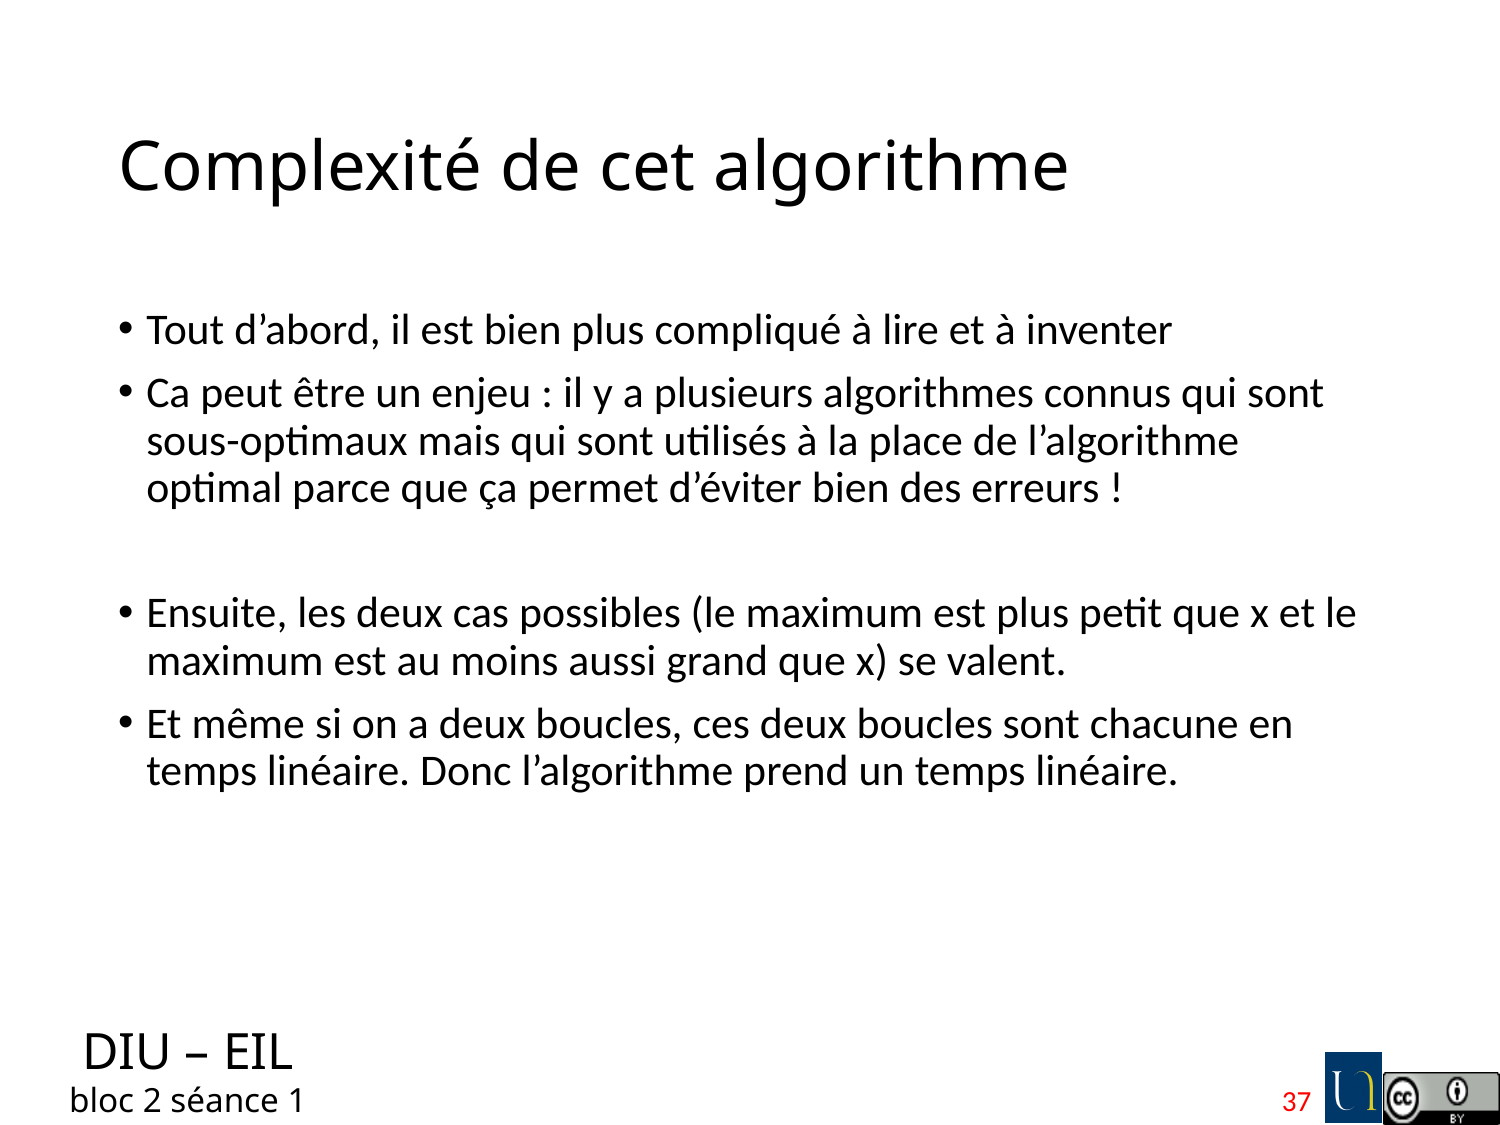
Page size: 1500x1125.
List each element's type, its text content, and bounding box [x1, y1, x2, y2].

picture [1325, 1052, 1382, 1123]
title Complexité de cet algorithme [103, 59, 1397, 278]
slide_number <numéro> [1240, 1070, 1327, 1125]
list Tout d’abord, il est bien plus compliqué à lire et à inventer Ca peut être un enjeu : il y a plusieurs algorithmes connus qui sont sous-optimaux mais qui sont utilisés à la place de l’algorithme optimal parce que ça permet d’éviter bien des erreurs ! Ensuite, les deux cas possibles (le maximum est plus petit que x et le maximum est au moins aussi grand que x) se valent. Et même si on a deux boucles, ces deux boucles sont chacune en temps linéaire. Donc l’algorithme prend un temps linéaire. [103, 299, 1397, 1014]
picture [1383, 1072, 1500, 1125]
